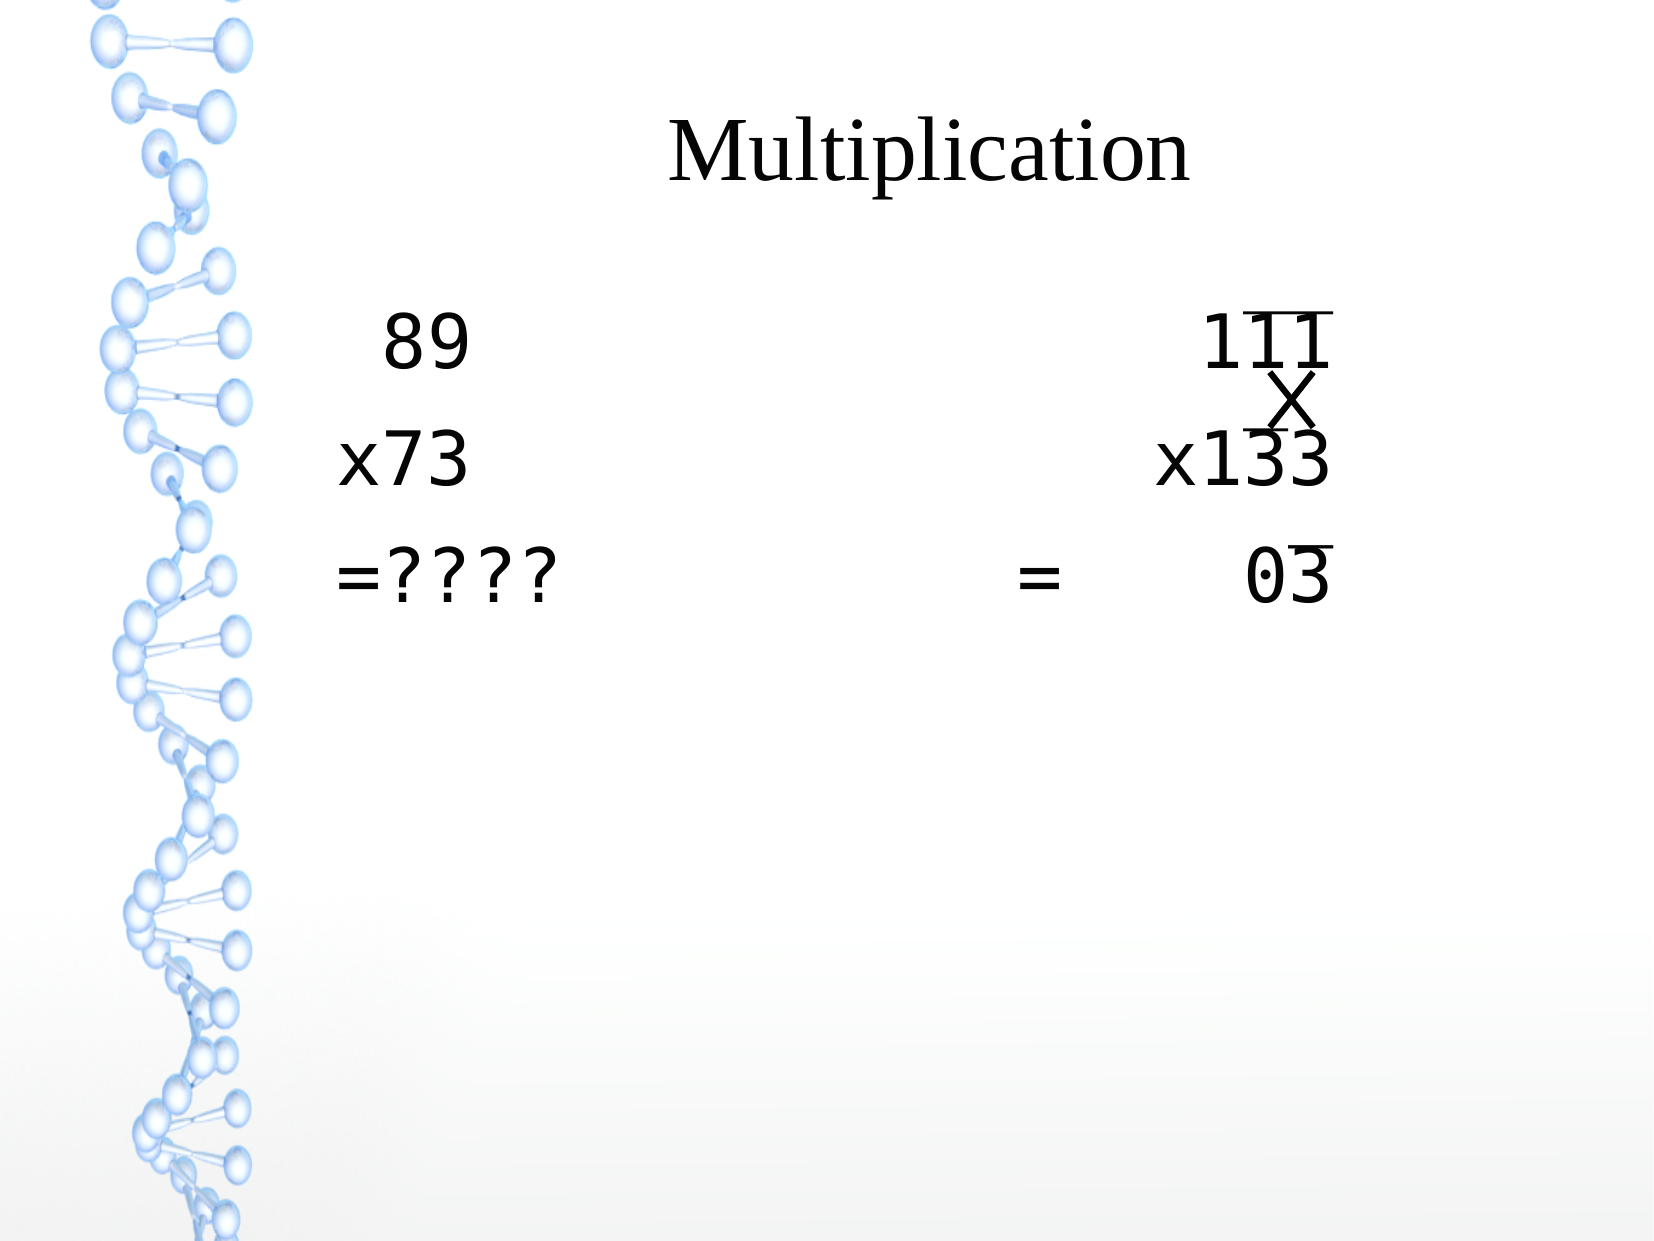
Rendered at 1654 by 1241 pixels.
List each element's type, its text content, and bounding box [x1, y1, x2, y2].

title Multiplication [265, 47, 1595, 252]
list 1̅1̅1 x1̅33 = 0̅̅3 [946, 299, 1595, 1019]
picture [0, 0, 1654, 1241]
list 89 x73 =???? [265, 299, 915, 1019]
